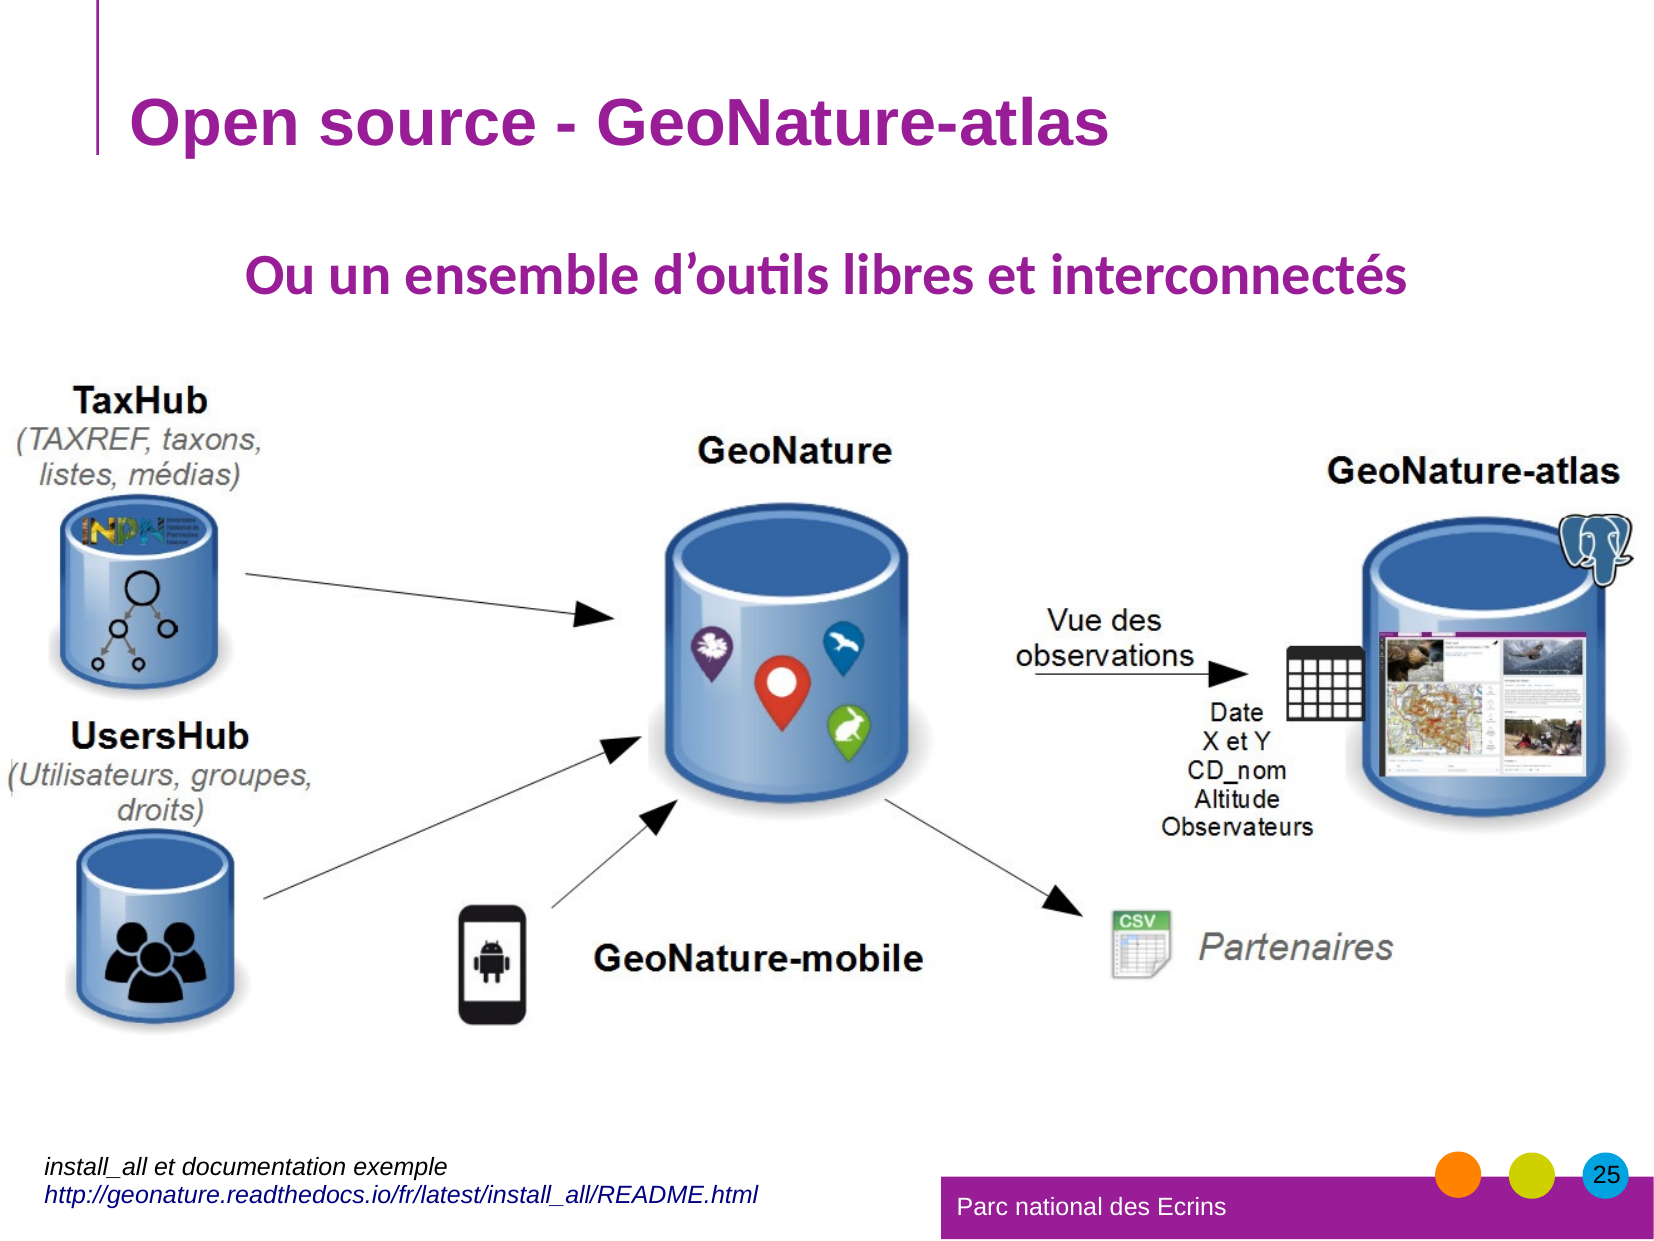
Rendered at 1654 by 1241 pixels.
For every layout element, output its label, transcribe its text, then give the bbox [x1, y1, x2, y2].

text_box Ou un ensemble d’outils libres et interconnectés [62, 229, 1591, 315]
text_box install_all et documentation exemple http://geonature.readthedocs.io/fr/latest/install_all/README.html [29, 1145, 782, 1217]
picture [0, 367, 1654, 1072]
title Open source - GeoNature-atlas [129, 11, 1619, 160]
